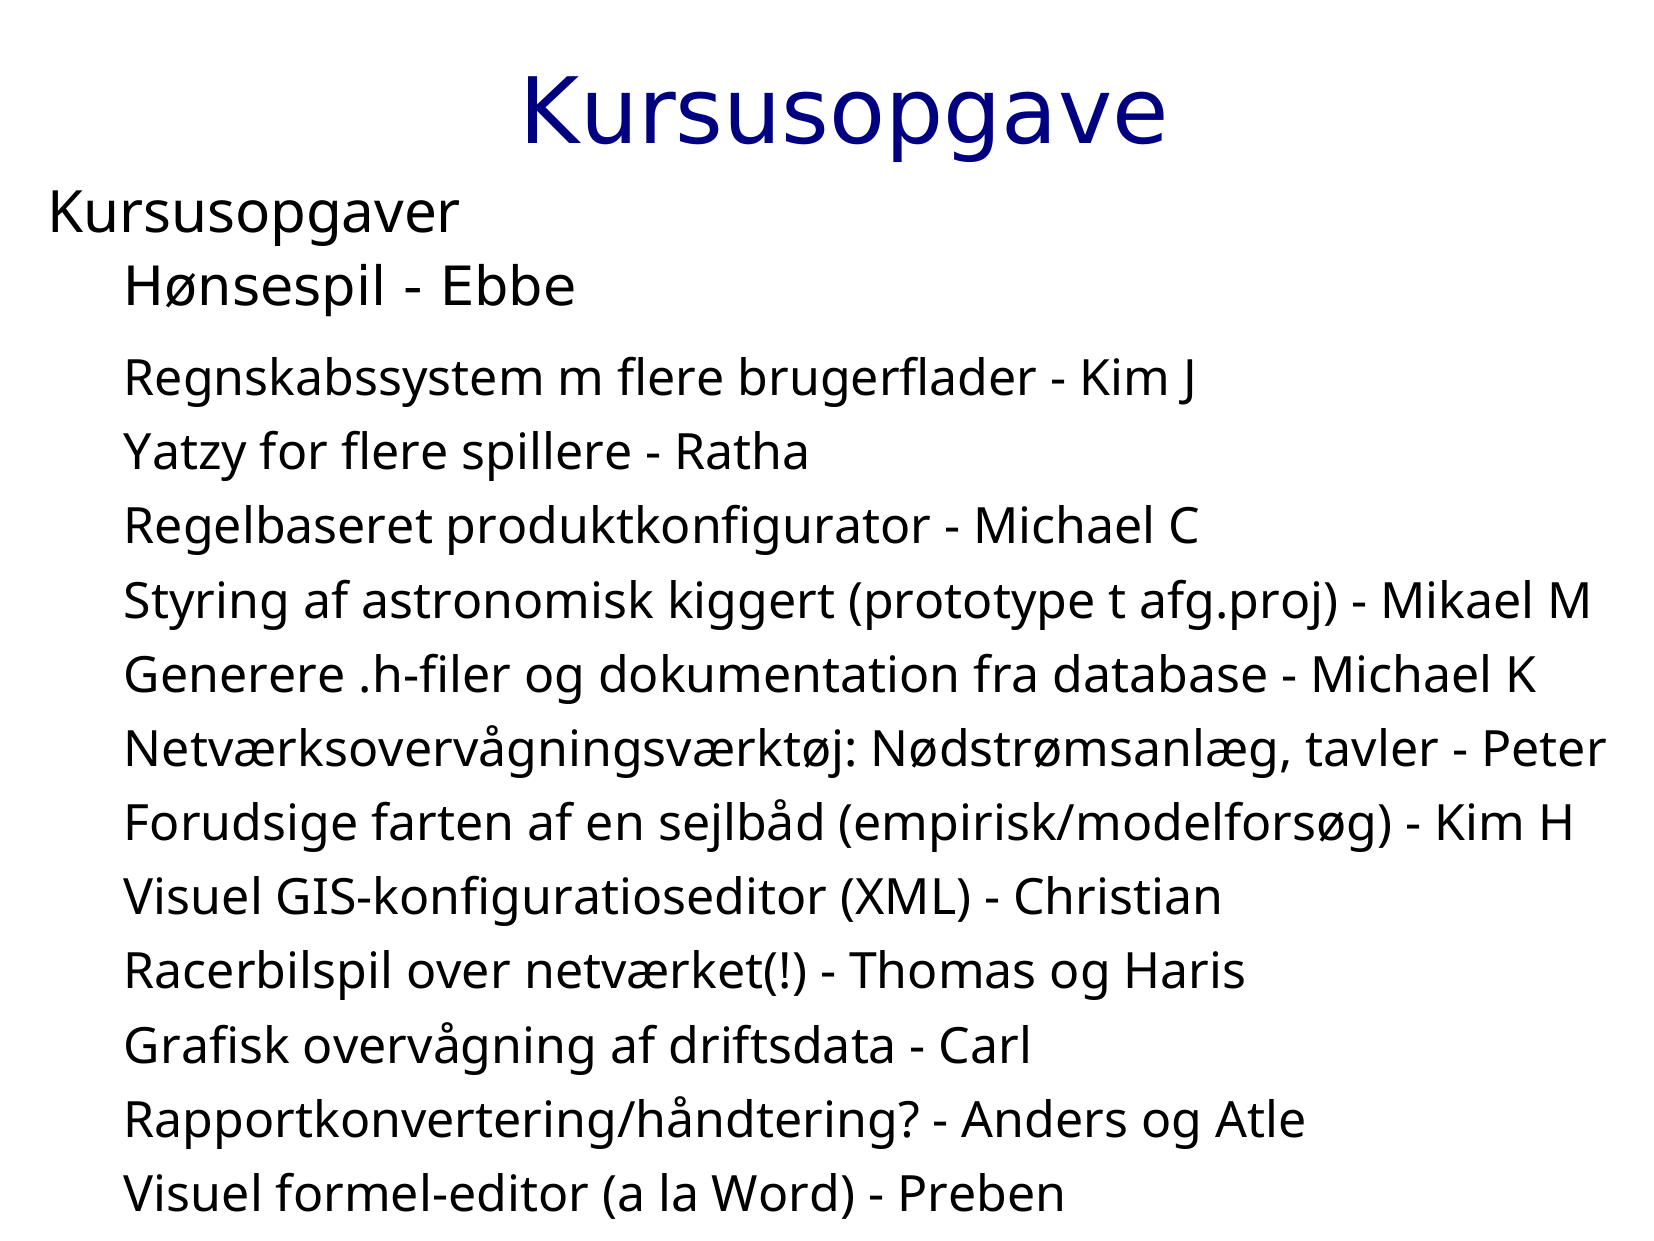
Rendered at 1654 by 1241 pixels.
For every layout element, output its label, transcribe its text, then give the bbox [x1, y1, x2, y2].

list Kursusopgaver Hønsespil - Ebbe Regnskabssystem m flere brugerflader - Kim J Yatzy for flere spillere - Ratha Regelbaseret produktkonfigurator - Michael C Styring af astronomisk kiggert (prototype t afg.proj) - Mikael M Generere .h-filer og dokumentation fra database - Michael K Netværksovervågningsværktøj: Nødstrømsanlæg, tavler - Peter Forudsige farten af en sejlbåd (empirisk/modelforsøg) - Kim H Visuel GIS-konfiguratioseditor (XML) - Christian Racerbilspil over netværket(!) - Thomas og Haris Grafisk overvågning af driftsdata - Carl Rapportkonvertering/håndtering? - Anders og Atle Visuel formel-editor (a la Word) - Preben Regnskabssystem - Mikala [29, 170, 1637, 1119]
title Kursusopgave [156, 8, 1534, 170]
